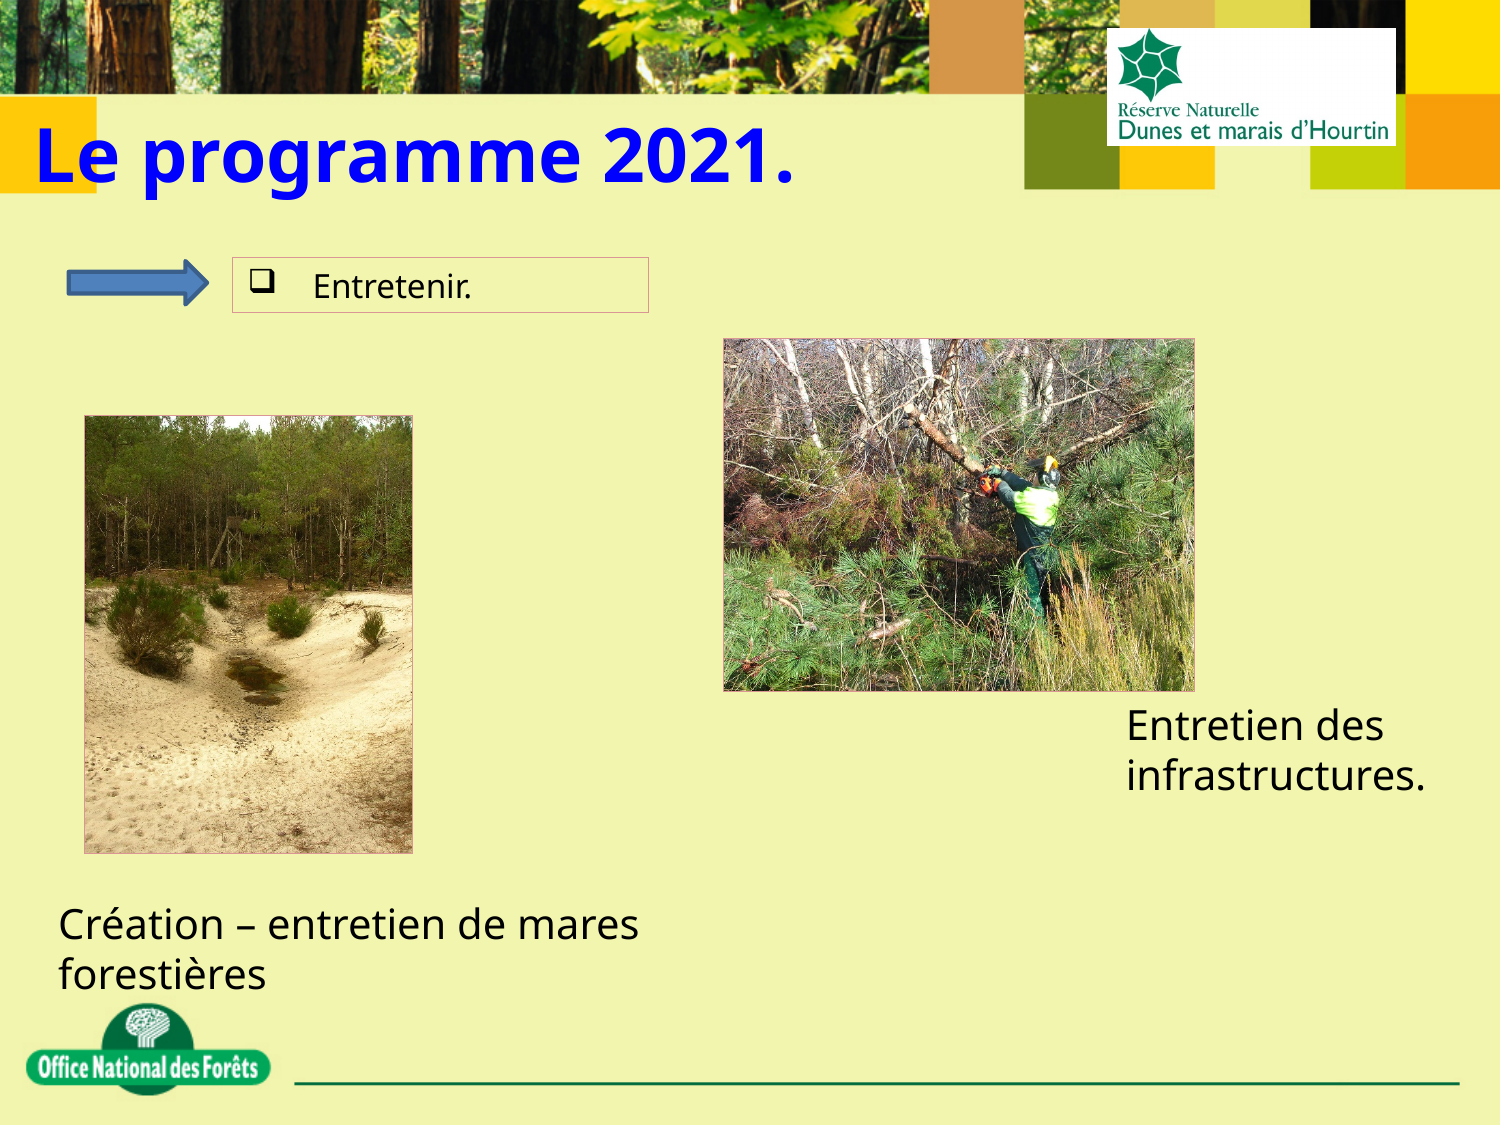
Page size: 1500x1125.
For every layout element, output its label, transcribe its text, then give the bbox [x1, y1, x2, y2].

text_box Entretien des infrastructures. [1111, 691, 1445, 807]
text_box Création – entretien de mares forestières [43, 890, 702, 1006]
picture [0, 0, 1500, 1125]
text_box [68, 261, 208, 305]
text_box Le programme 2021. [18, 112, 1278, 250]
text_box Entretenir. [232, 257, 649, 313]
